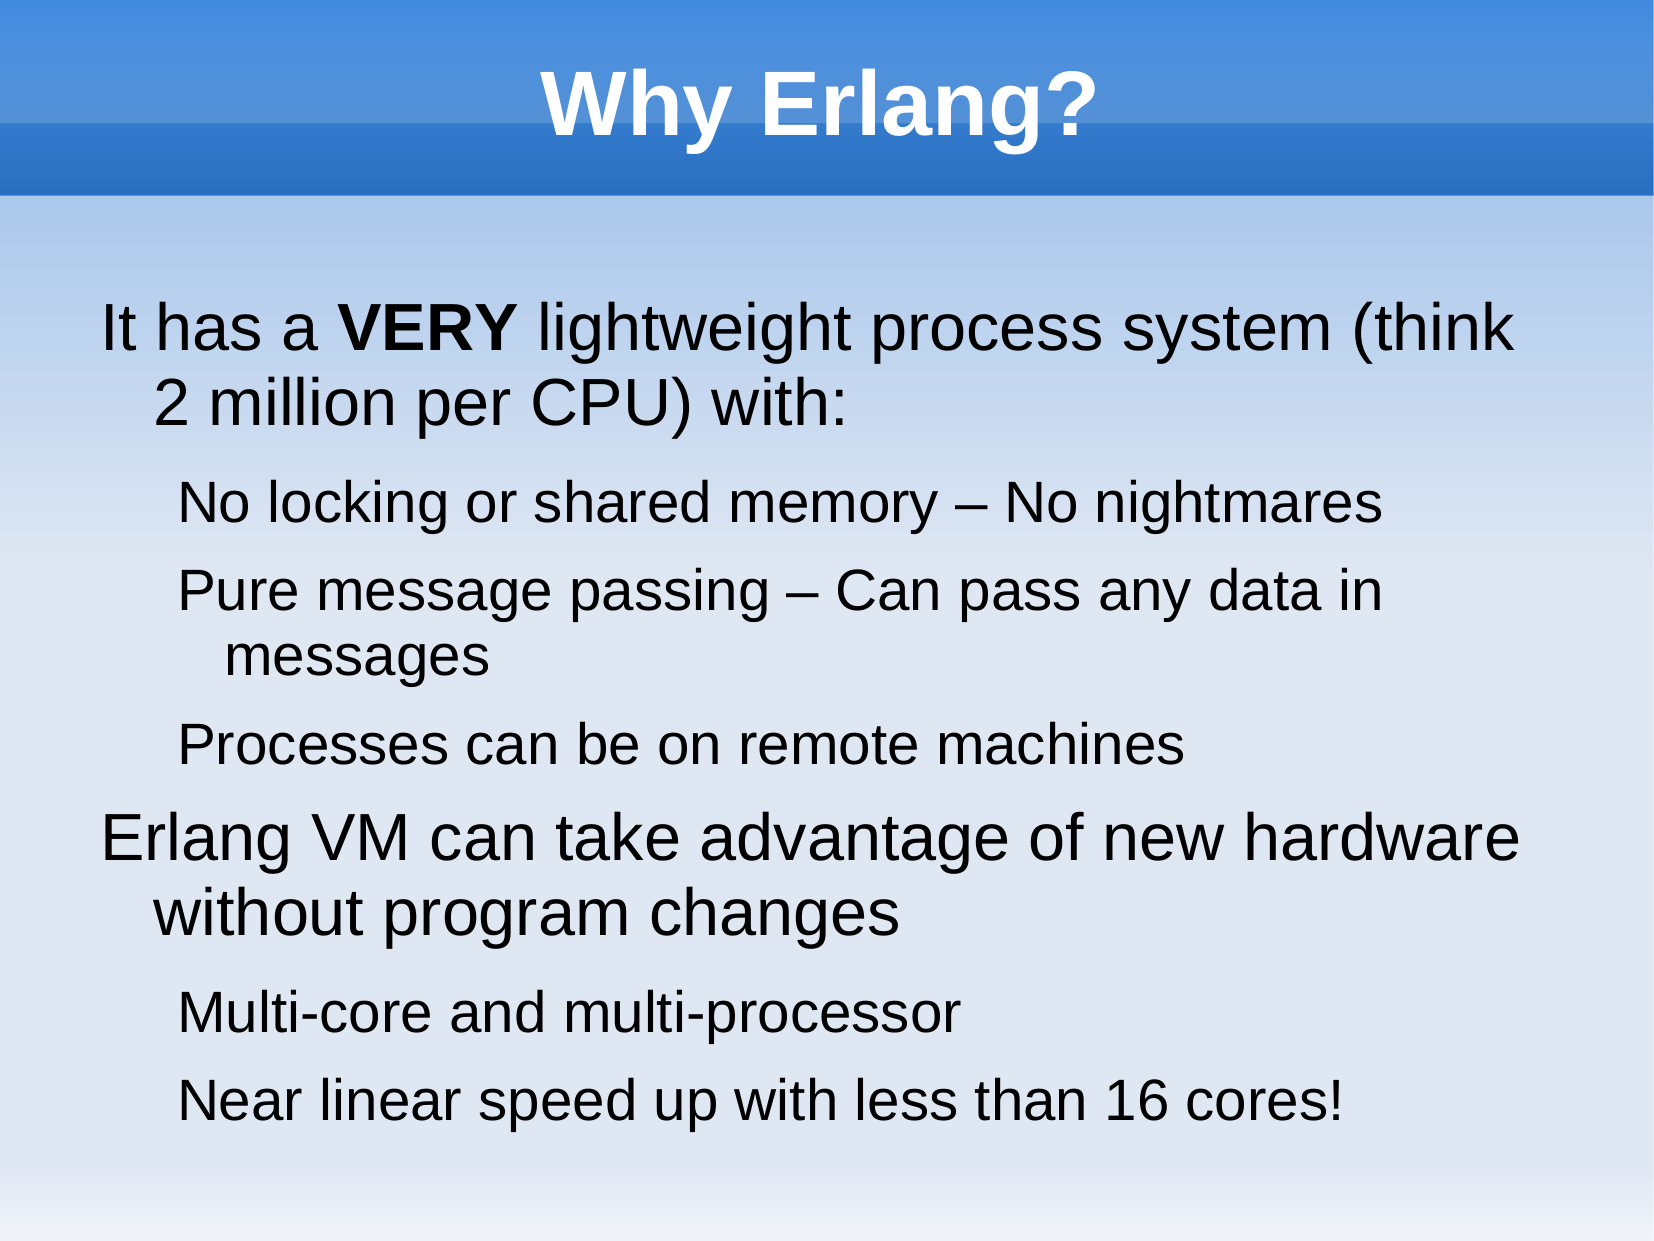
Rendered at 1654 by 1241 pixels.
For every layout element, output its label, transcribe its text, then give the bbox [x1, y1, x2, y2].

title Why Erlang? [76, 0, 1565, 208]
list It has a VERY lightweight process system (think 2 million per CPU) with: No locking or shared memory – No nightmares Pure message passing – Can pass any data in messages Processes can be on remote machines Erlang VM can take advantage of new hardware without program changes Multi-core and multi-processor Near linear speed up with less than 16 cores! [82, 290, 1571, 1214]
picture [0, 0, 1654, 1241]
